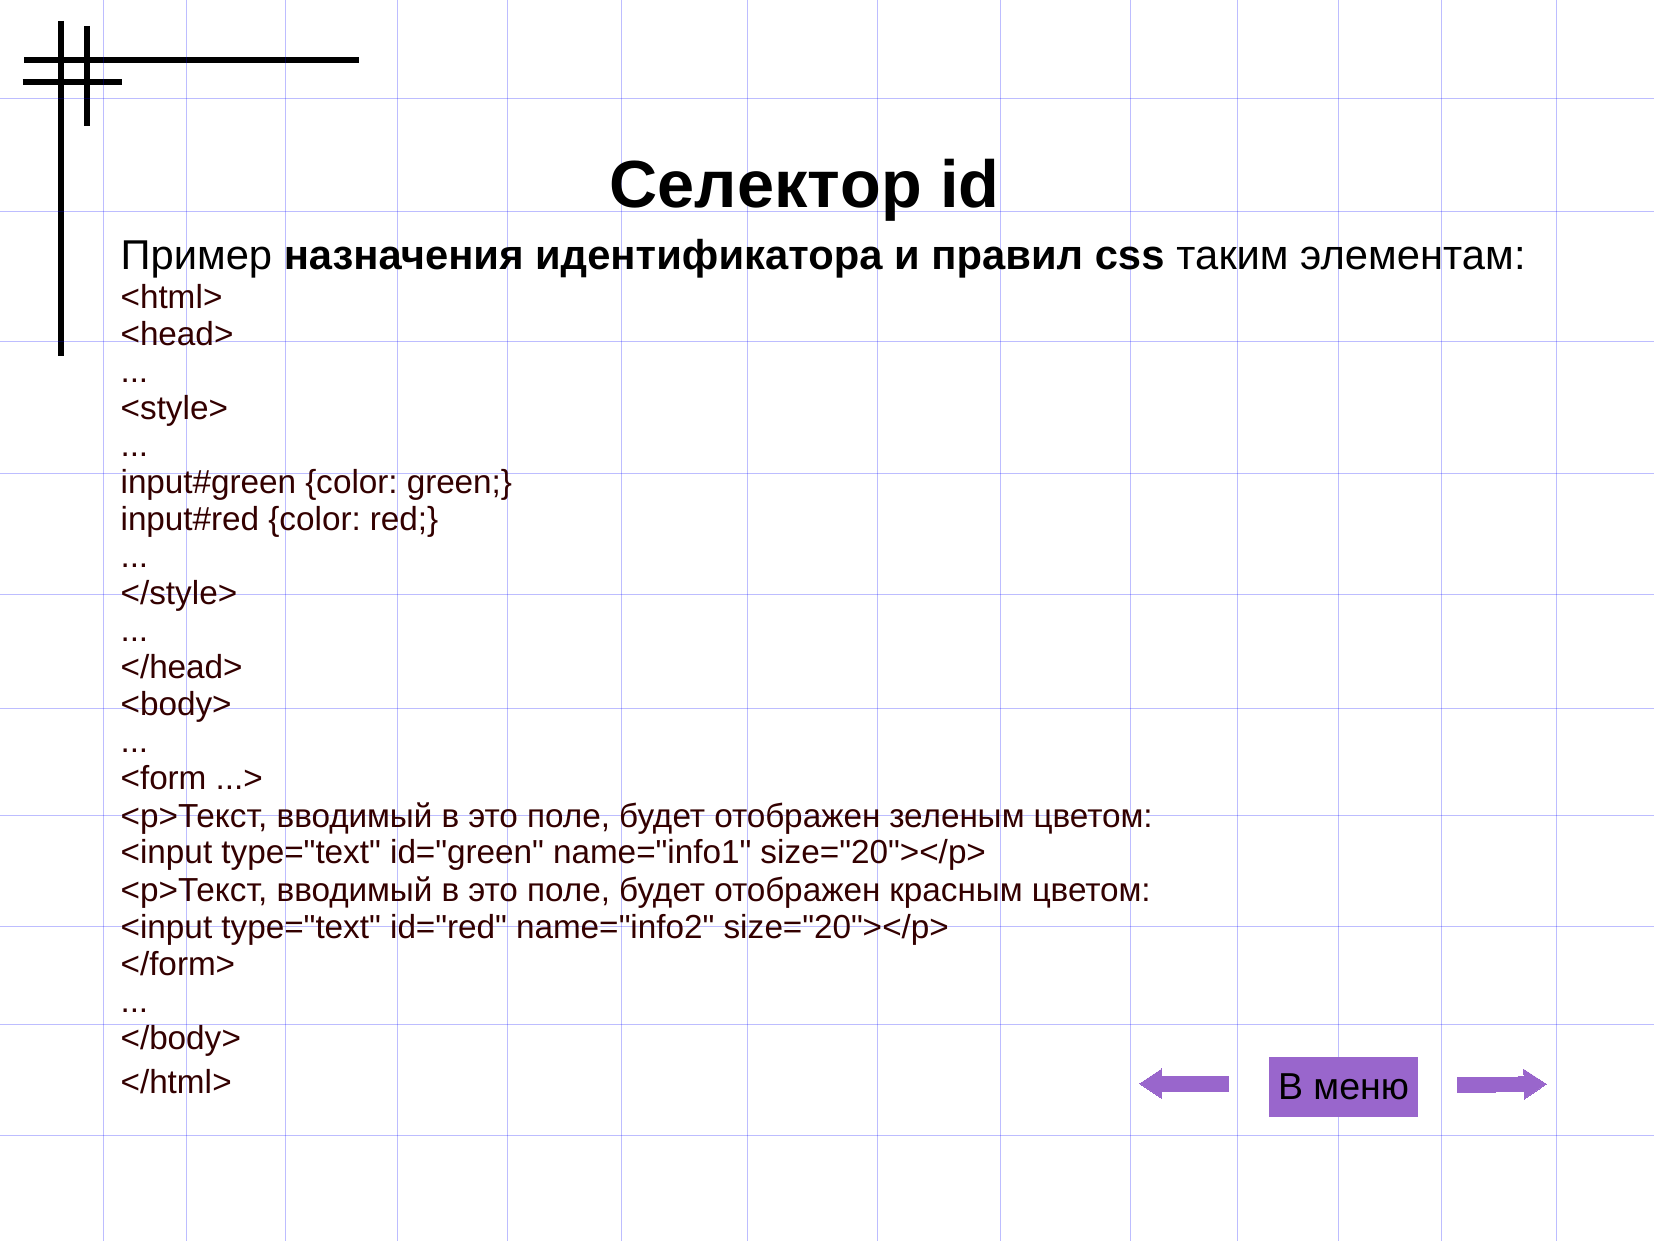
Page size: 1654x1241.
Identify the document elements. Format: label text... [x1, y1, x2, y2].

text_box Селектор id [501, 88, 1034, 224]
text_box Пример назначения идентификатора и правил css таким элементам: <html> <head> ... <style> ... input#green {color: green;} input#red {color: red;} ... </style> ... </head> <body> ... <form ...> <p>Текст, вводимый в это поле, будет отображен зеленым цветом: <input type="text" id="green" name="info1" size="20"></p> <p>Текст, вводимый в это поле, будет отображен красным цветом: <input type="text" id="red" name="info2" size="20"></p> </form> ... </body> </html> [105, 224, 1551, 1117]
text_box В меню [1269, 1057, 1418, 1117]
text_box [1139, 1068, 1229, 1099]
text_box [1457, 1069, 1547, 1100]
